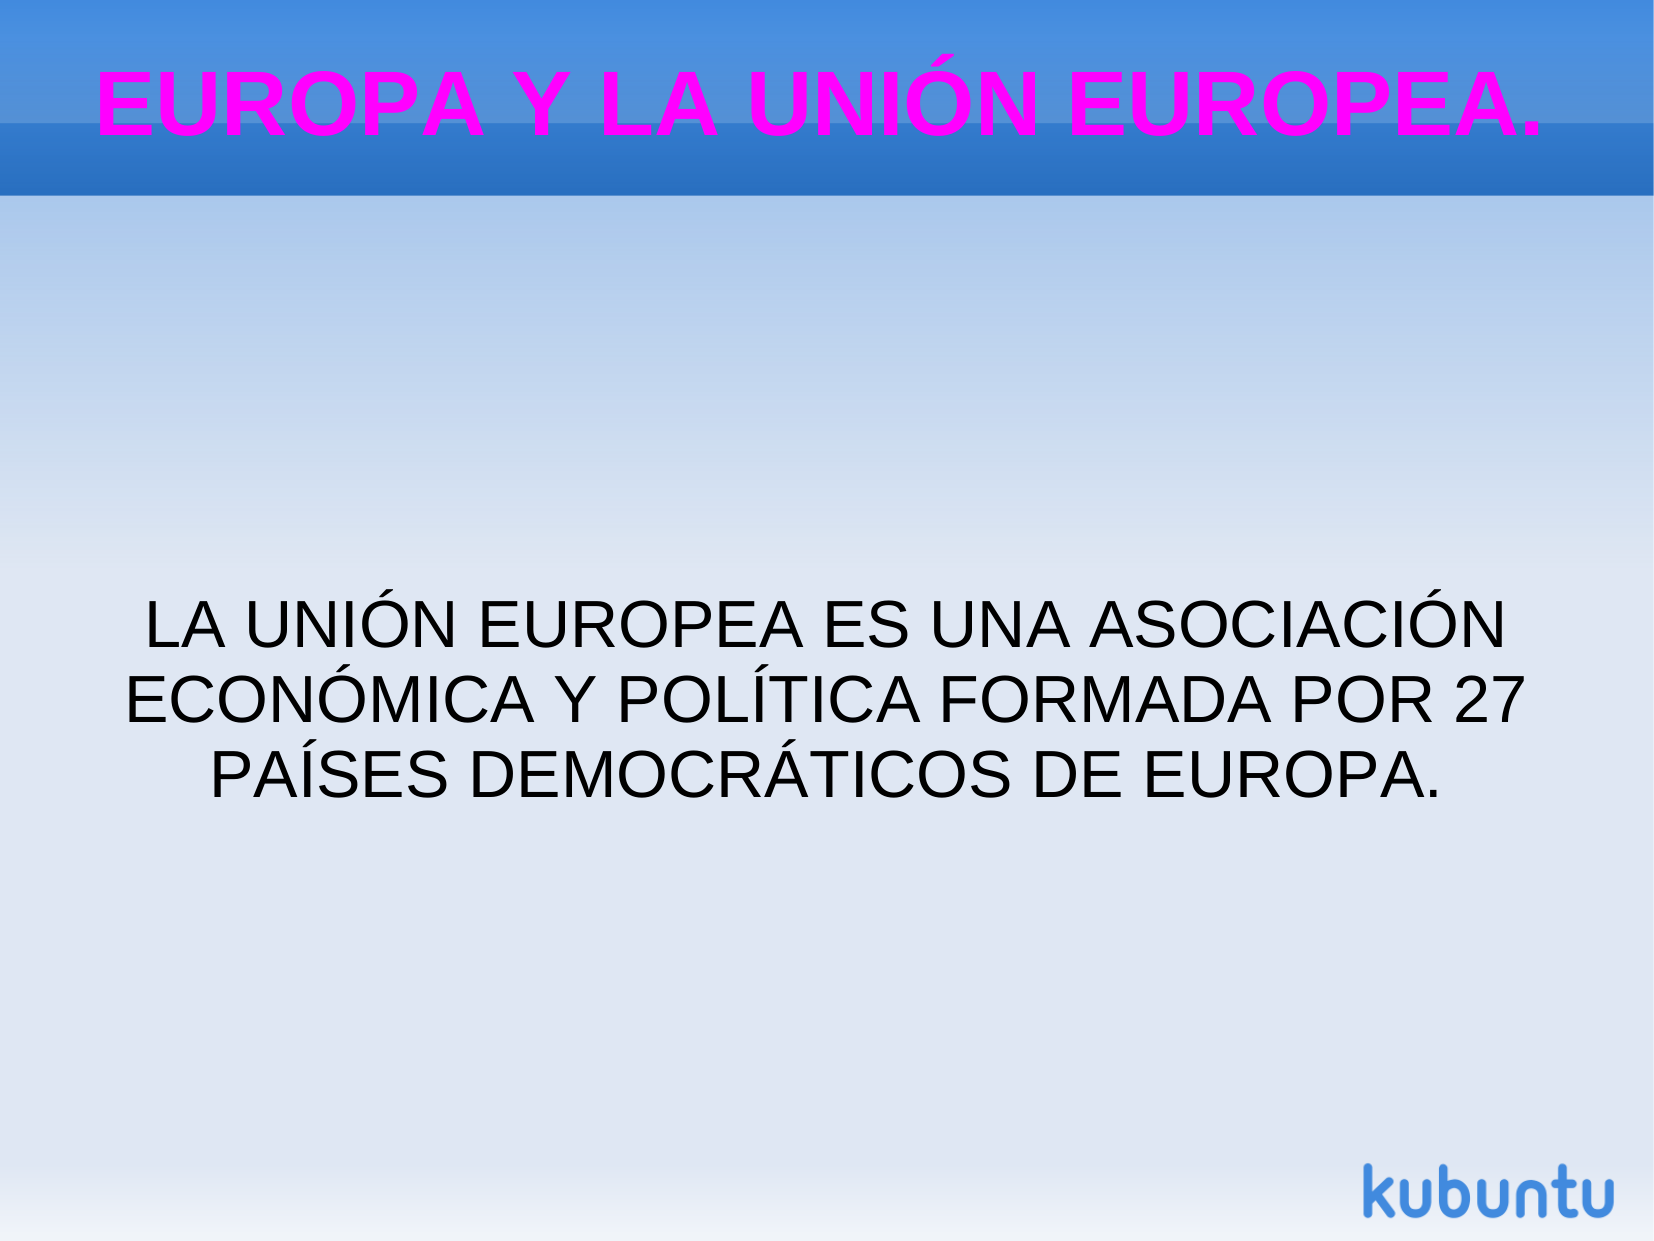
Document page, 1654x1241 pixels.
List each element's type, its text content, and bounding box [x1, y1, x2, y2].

title EUROPA Y LA UNIÓN EUROPEA. [76, 7, 1565, 200]
picture [0, 0, 1654, 1241]
subtitle LA UNIÓN EUROPEA ES UNA ASOCIACIÓN ECONÓMICA Y POLÍTICA FORMADA POR 27 PAÍSES DEMOCRÁTICOS DE EUROPA. [82, 297, 1571, 1102]
